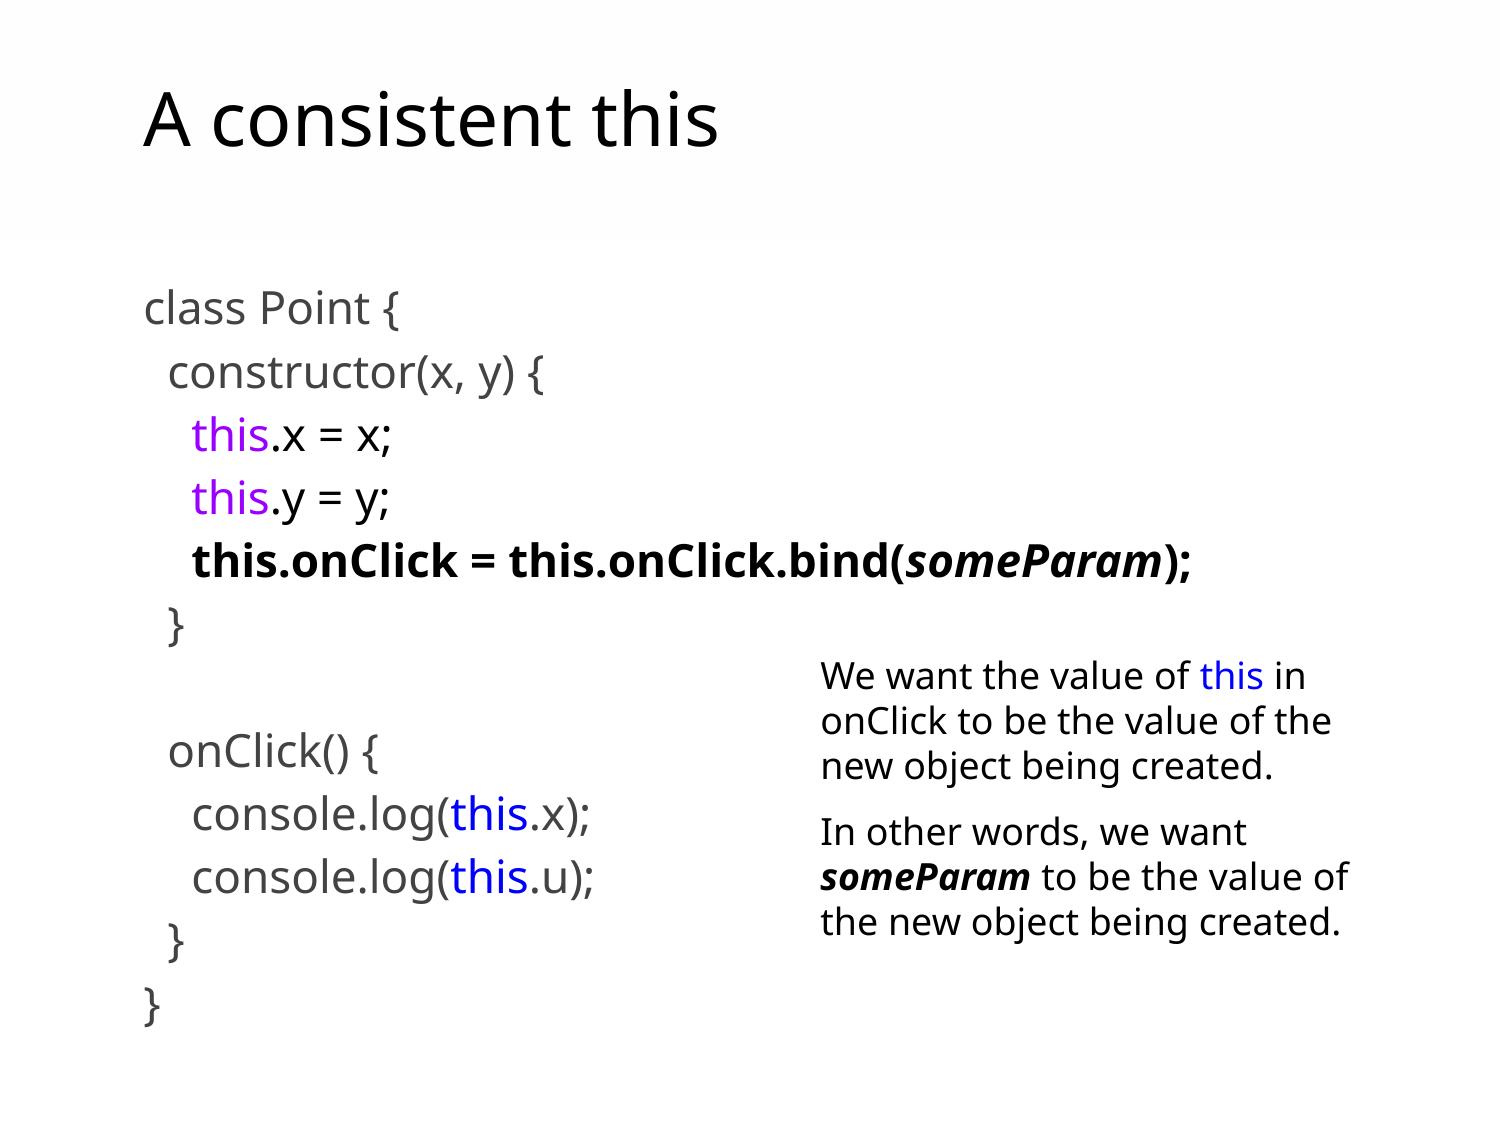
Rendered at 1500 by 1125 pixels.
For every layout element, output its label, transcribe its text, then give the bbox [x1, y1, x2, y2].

text_box We want the value of this in onClick to be the value of the new object being created. In other words, we want someParam to be the value of the new object being created. [805, 637, 1414, 1012]
list class Point { constructor(x, y) { this.x = x; this.y = y; this.onClick = this.onClick.bind(someParam); } onClick() { console.log(this.x); console.log(this.u); } } [128, 255, 1447, 1004]
title A consistent this [128, 56, 1372, 183]
